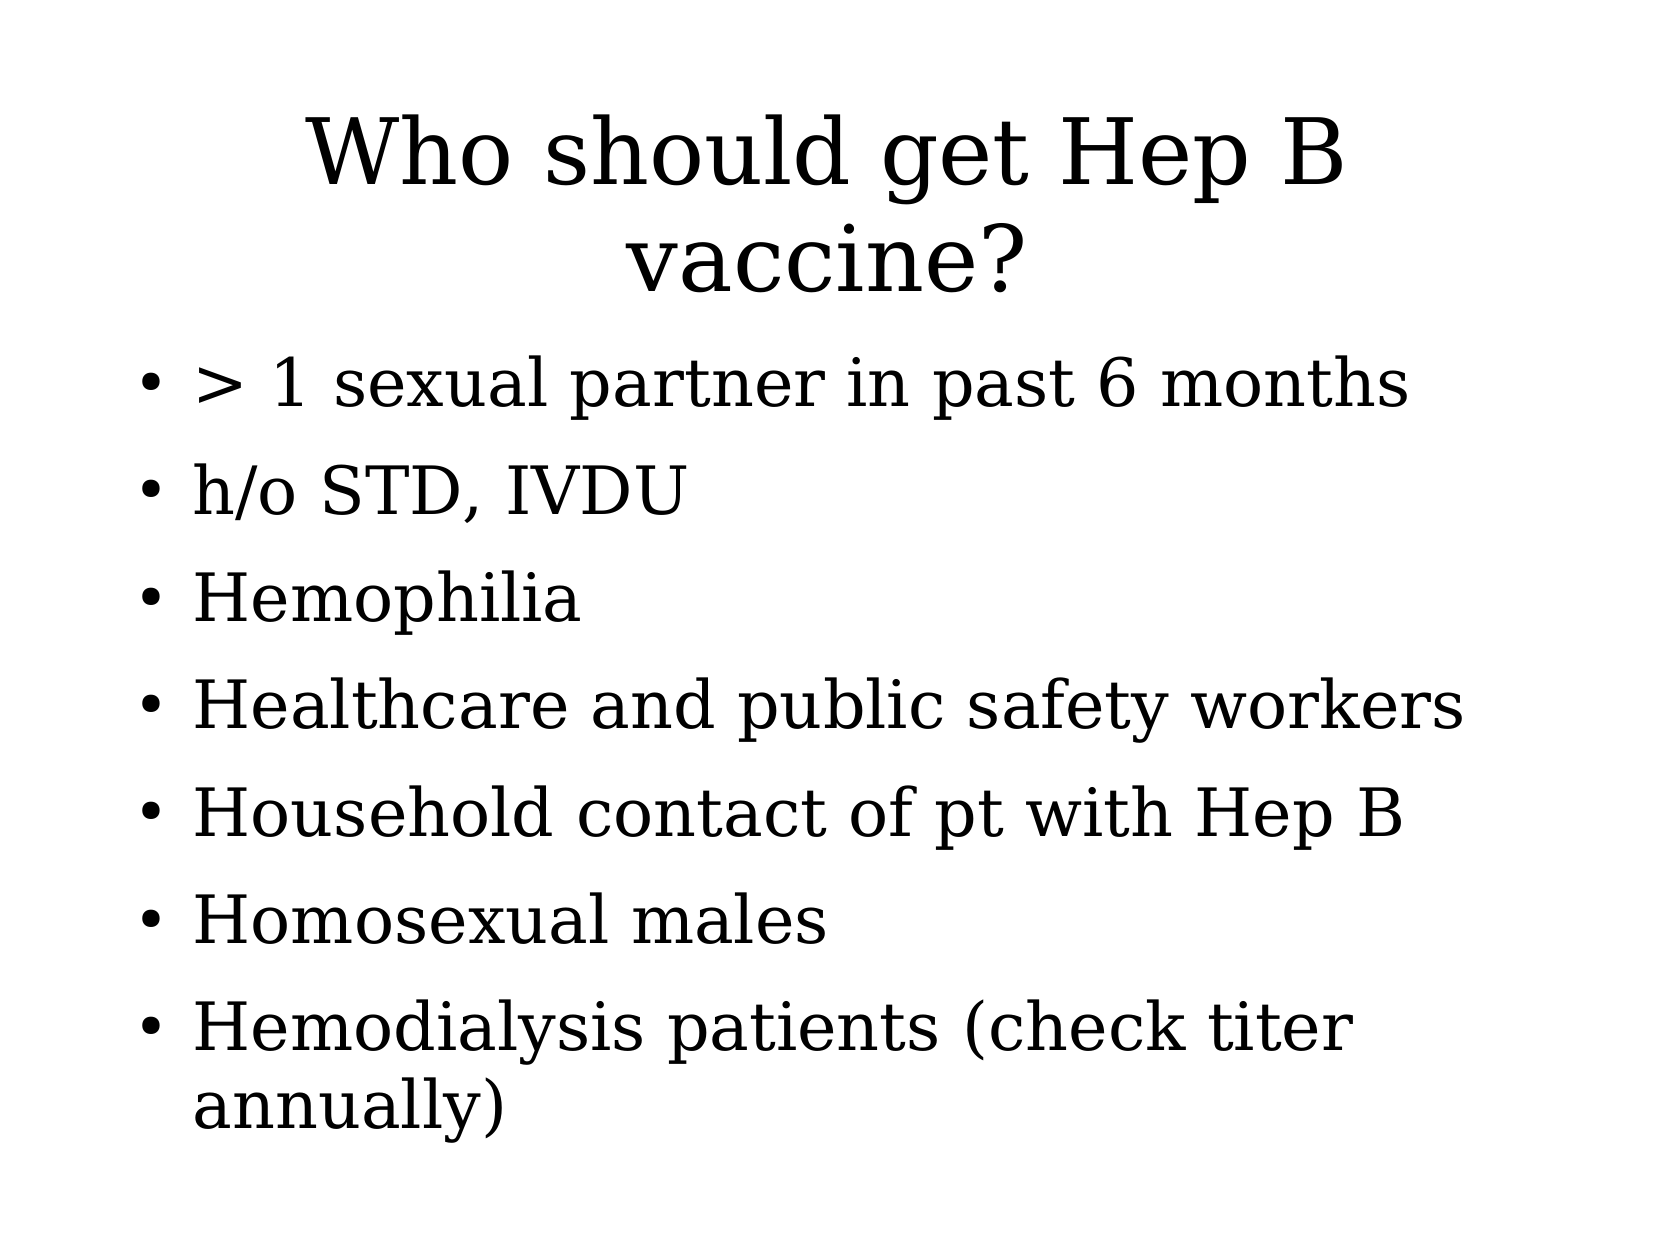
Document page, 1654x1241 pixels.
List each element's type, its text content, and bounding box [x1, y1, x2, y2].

title Who should get Hep B vaccine? [121, 99, 1534, 314]
list > 1 sexual partner in past 6 months h/o STD, IVDU Hemophilia Healthcare and public safety workers Household contact of pt with Hep B Homosexual males Hemodialysis patients (check titer annually) [121, 344, 1534, 1145]
